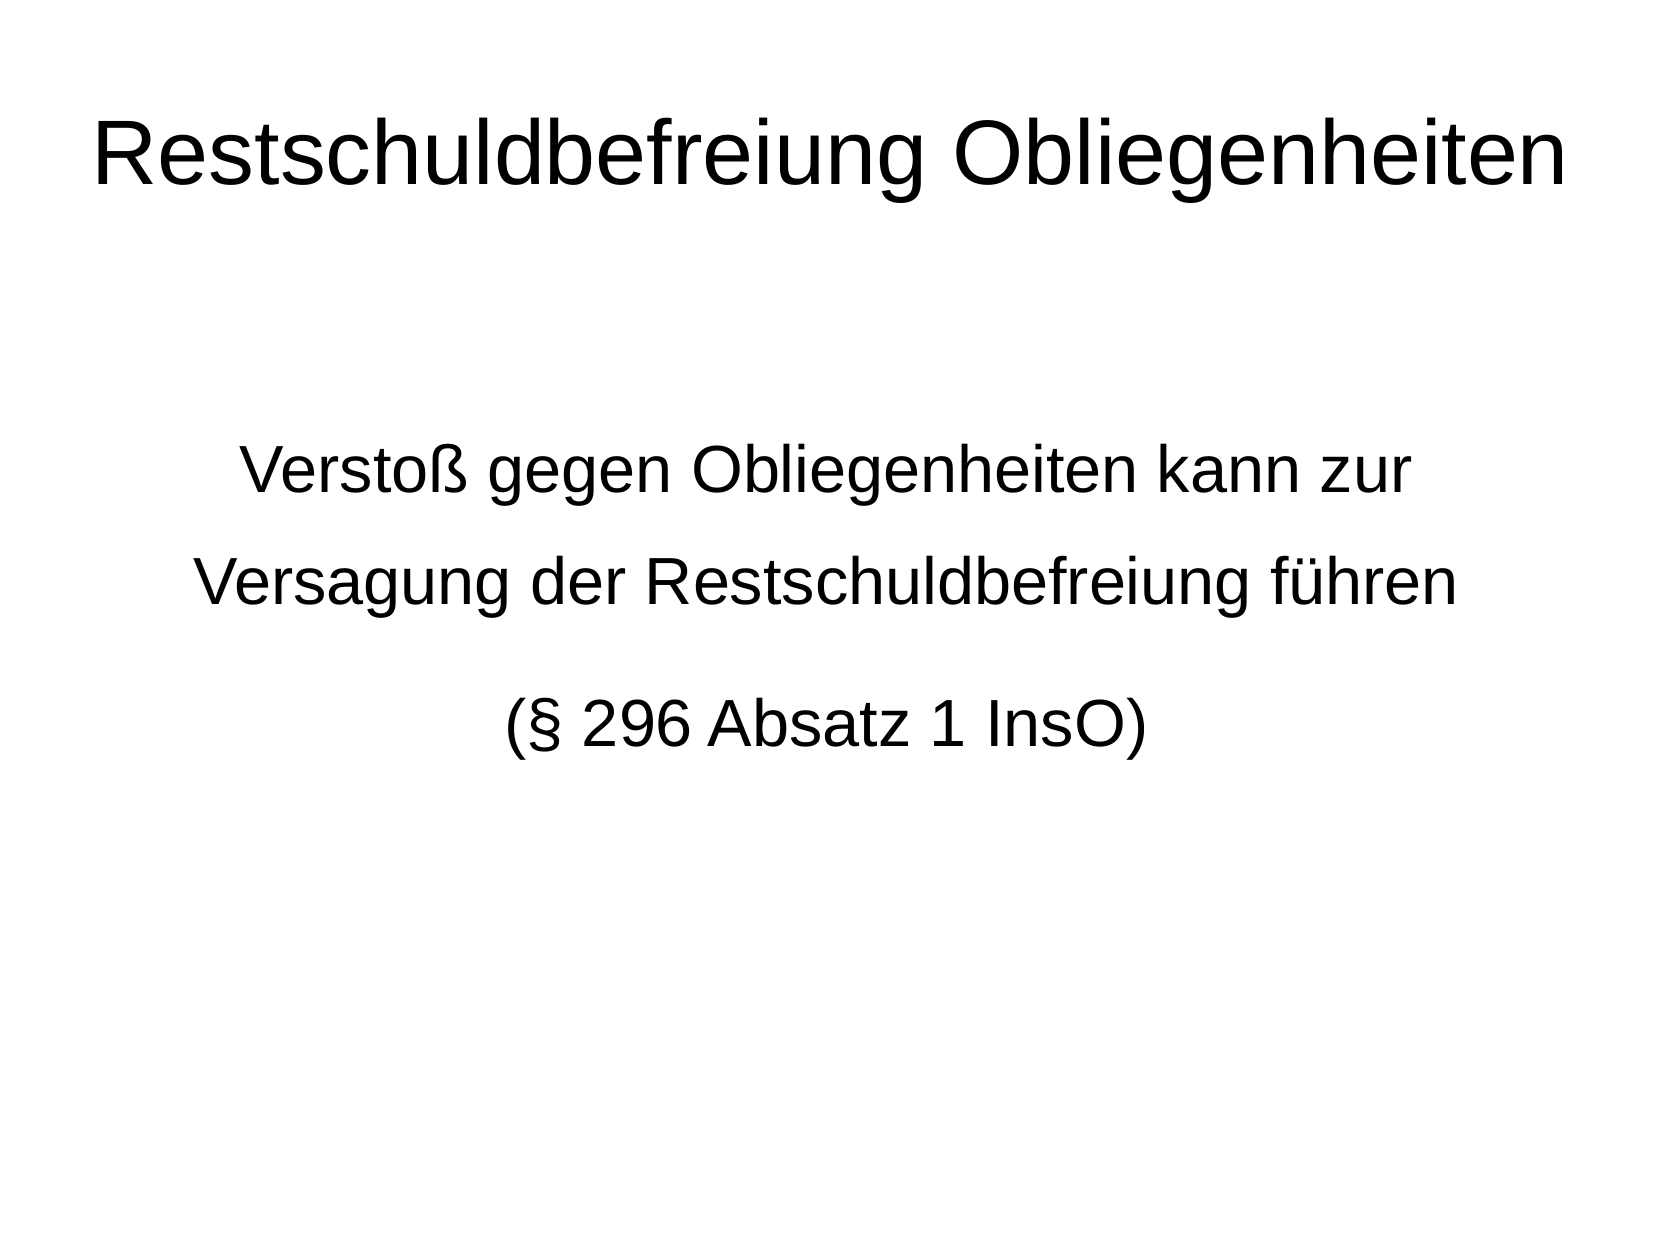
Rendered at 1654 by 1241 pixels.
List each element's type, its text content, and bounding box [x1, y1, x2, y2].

title Restschuldbefreiung Obliegenheiten [82, 49, 1571, 257]
list Verstoß gegen Obliegenheiten kann zur Versagung der Restschuldbefreiung führen (§ 296 Absatz 1 InsO) [82, 290, 1571, 1109]
